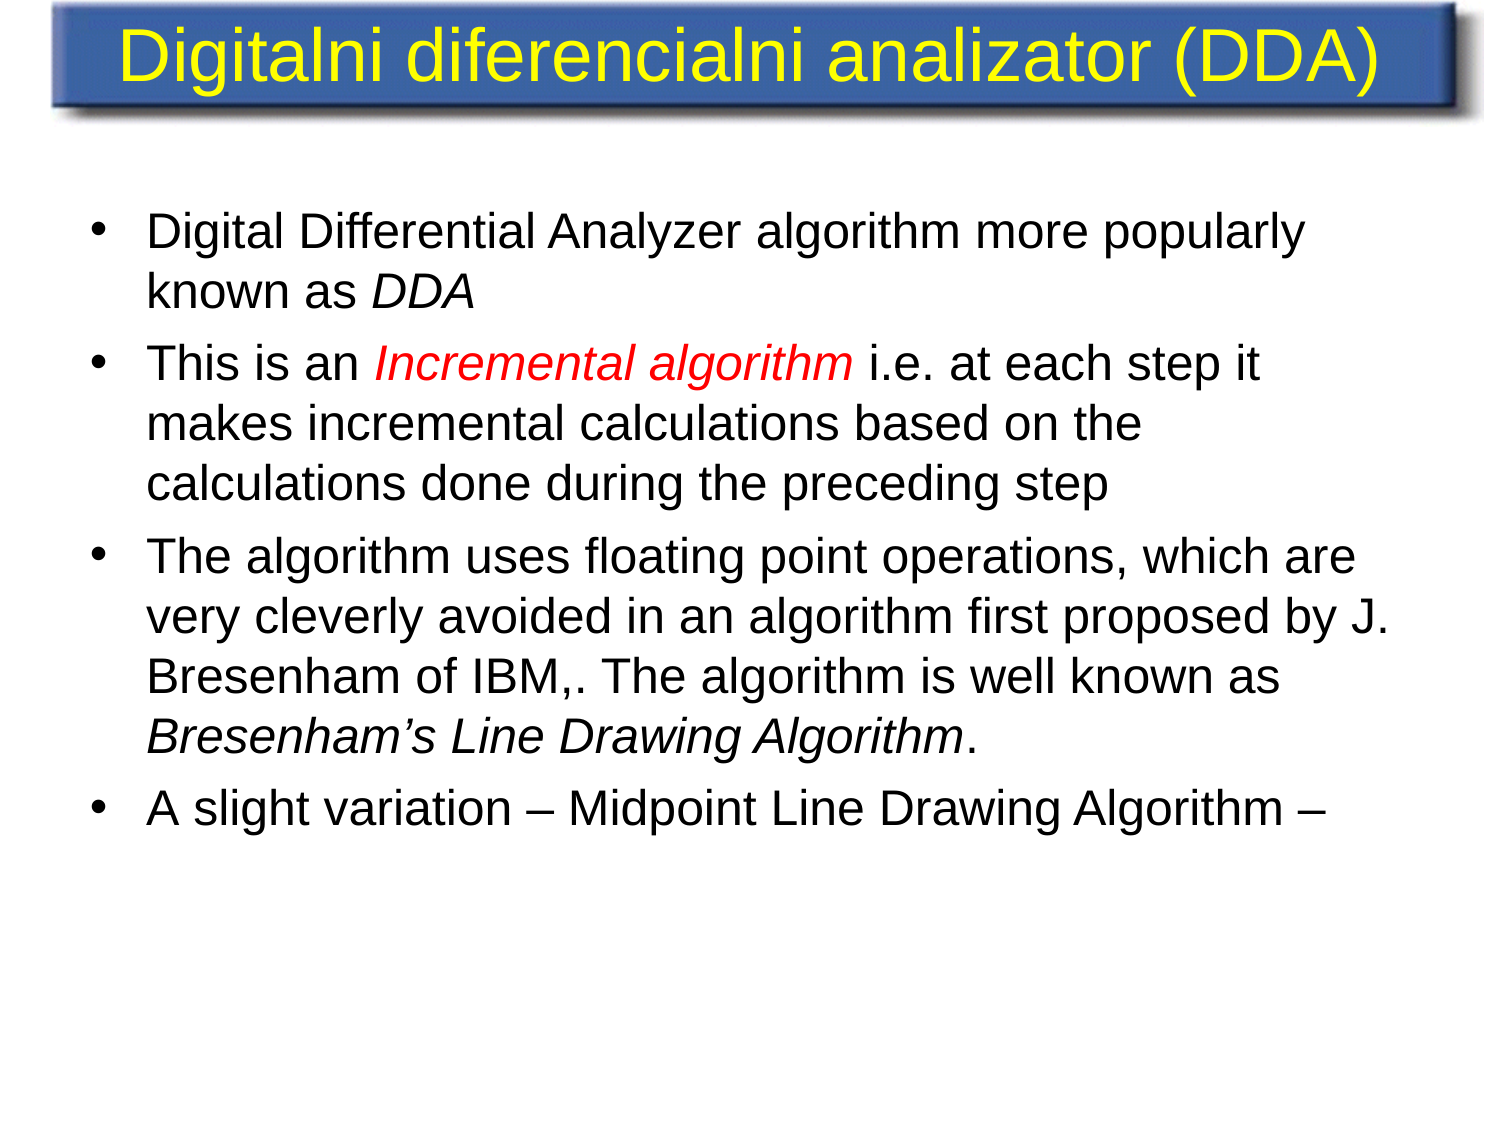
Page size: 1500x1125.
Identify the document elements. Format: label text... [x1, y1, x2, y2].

picture [50, 0, 1484, 127]
title Digitalni diferencialni analizator (DDA) [75, 0, 1426, 105]
list Digital Differential Analyzer algorithm more popularly known as DDA This is an Incremental algorithm i.e. at each step it makes incremental calculations based on the calculations done during the preceding step The algorithm uses floating point operations, which are very cleverly avoided in an algorithm first proposed by J. Bresenham of IBM,. The algorithm is well known as Bresenham’s Line Drawing Algorithm. A slight variation – Midpoint Line Drawing Algorithm – [75, 191, 1426, 934]
